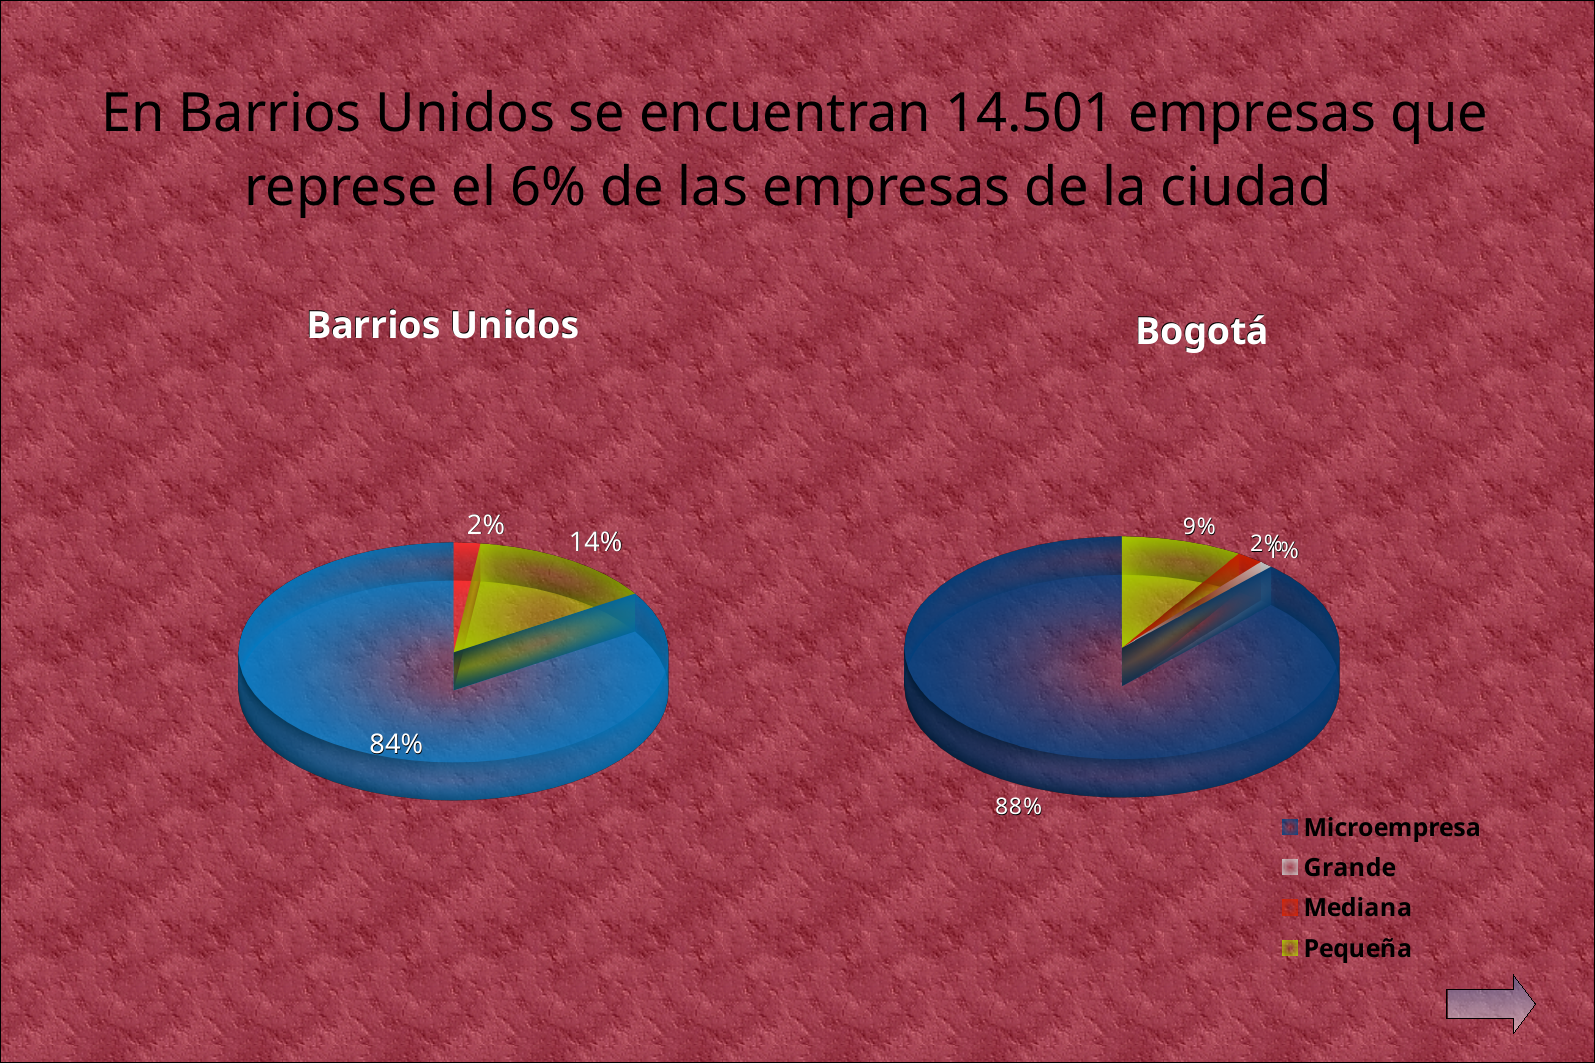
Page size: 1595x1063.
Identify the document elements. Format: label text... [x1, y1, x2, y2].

title En Barrios Unidos se encuentran 14.501 empresas que represe el 6% de las empresas de la ciudad [70, 58, 1506, 237]
chart [856, 289, 1536, 975]
chart [79, 248, 798, 951]
text_box [1446, 974, 1536, 1034]
